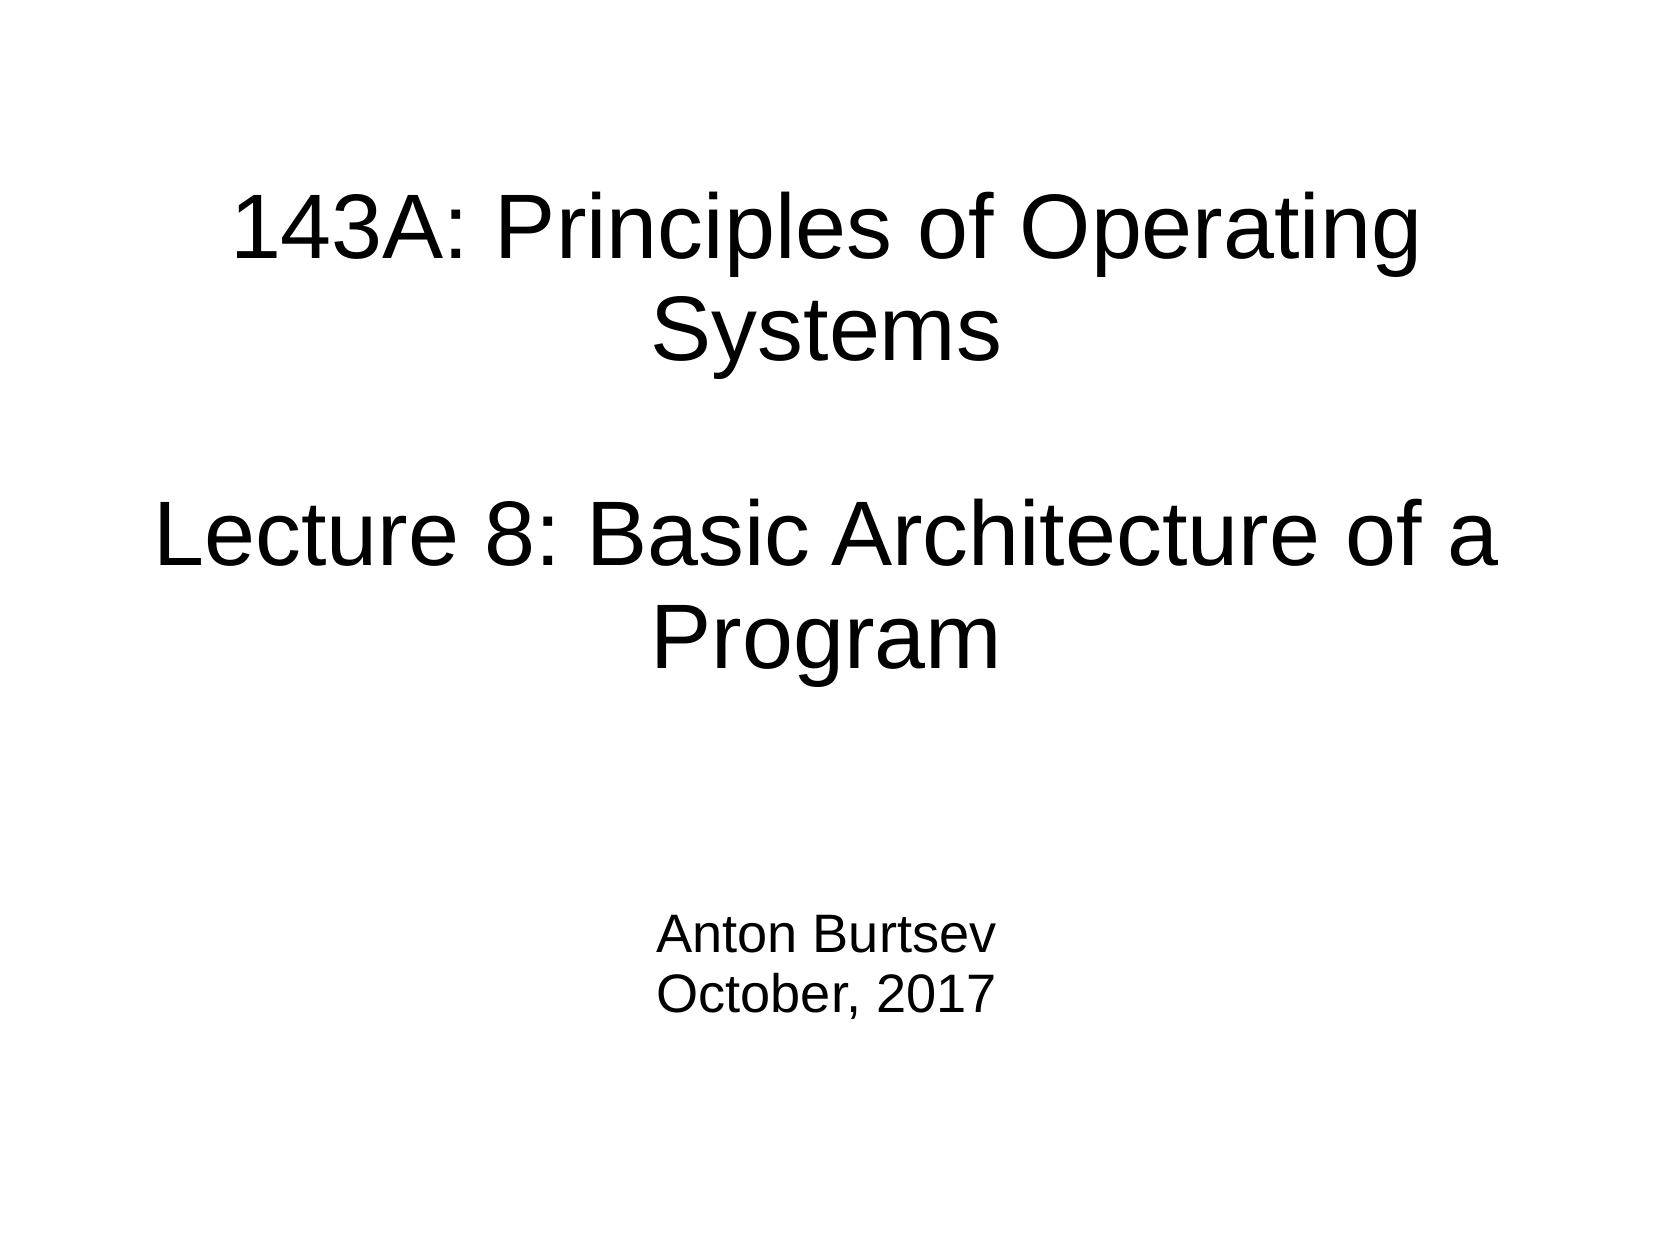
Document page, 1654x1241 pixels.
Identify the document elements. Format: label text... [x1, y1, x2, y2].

title 143A: Principles of Operating Systems Lecture 8: Basic Architecture of a Program [82, 113, 1571, 637]
subtitle Anton Burtsev October, 2017 [82, 637, 1571, 1109]
